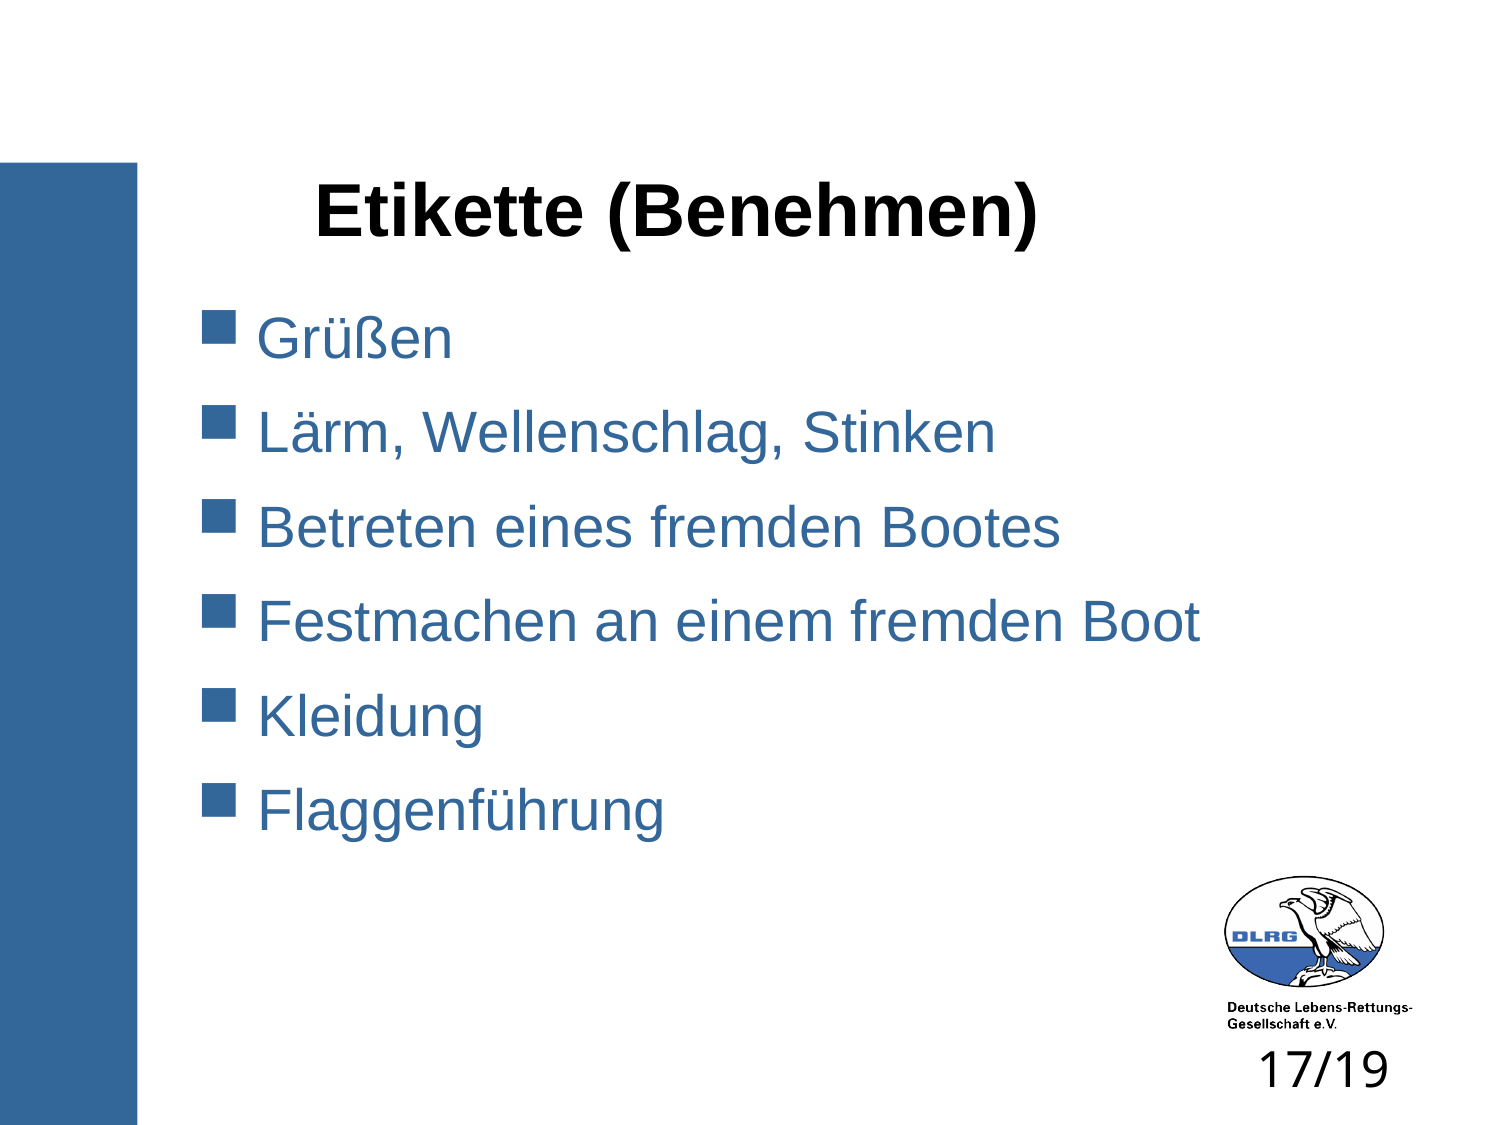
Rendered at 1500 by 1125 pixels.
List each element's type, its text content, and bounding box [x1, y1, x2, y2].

text_box Grüßen Lärm, Wellenschlag, Stinken Betreten eines fremden Bootes Festmachen an einem fremden Boot Kleidung Flaggenführung [182, 268, 1471, 882]
text_box Etikette (Benehmen) [300, 153, 1056, 260]
text_box <Nummer>/19 [1241, 1030, 1500, 1106]
picture [1224, 882, 1413, 1030]
